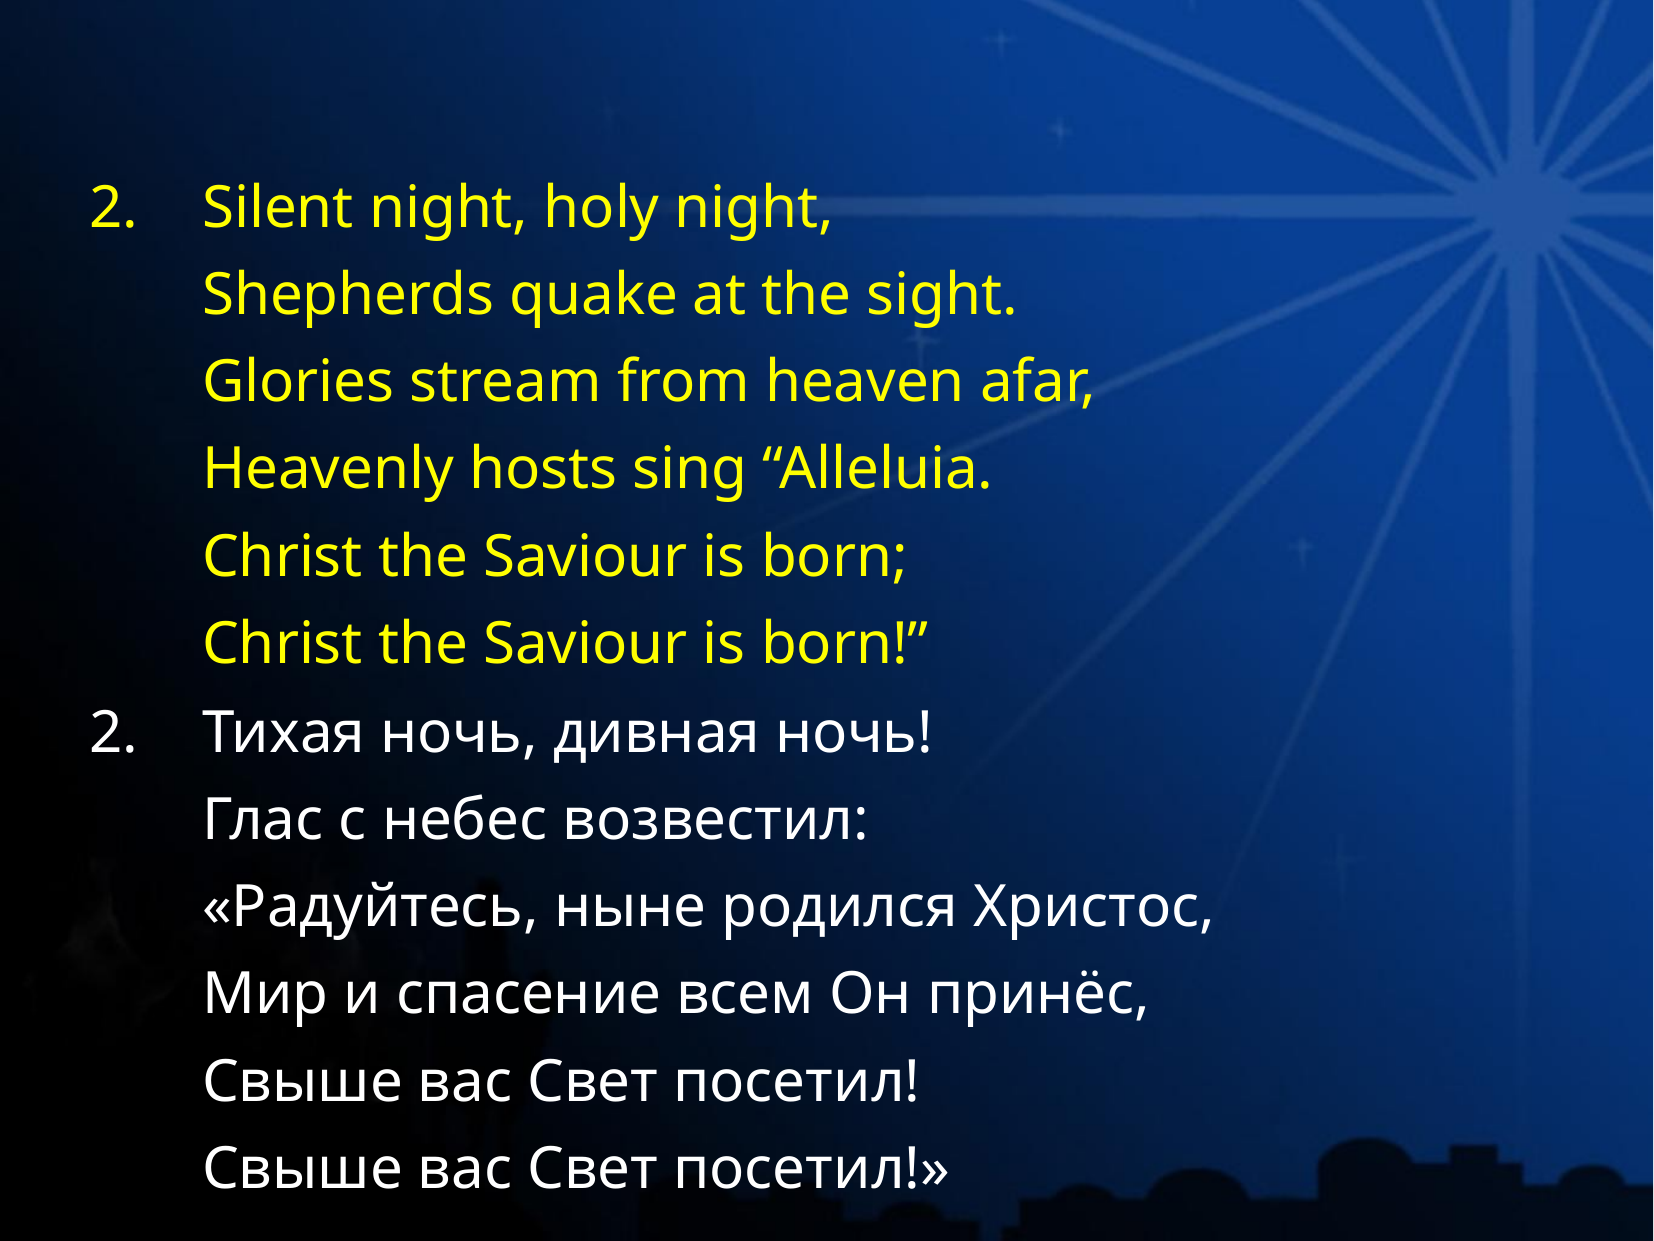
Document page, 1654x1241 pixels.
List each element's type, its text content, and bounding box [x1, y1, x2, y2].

text_box 2. Silent night, holy night, Shepherds quake at the sight. Glories stream from heaven afar, Heavenly hosts sing “Alleluia. Christ the Saviour is born; Christ the Saviour is born!” [75, 150, 1576, 638]
picture [0, 0, 1654, 1241]
text_box 2. Тихая ночь, дивная ночь! Глас с небес возвестил: «Радуйтесь, ныне родился Христос, Мир и спасение всем Он принёс, Свыше вас Свет посетил! Свыше вас Свет посетил!» [75, 675, 1576, 1163]
